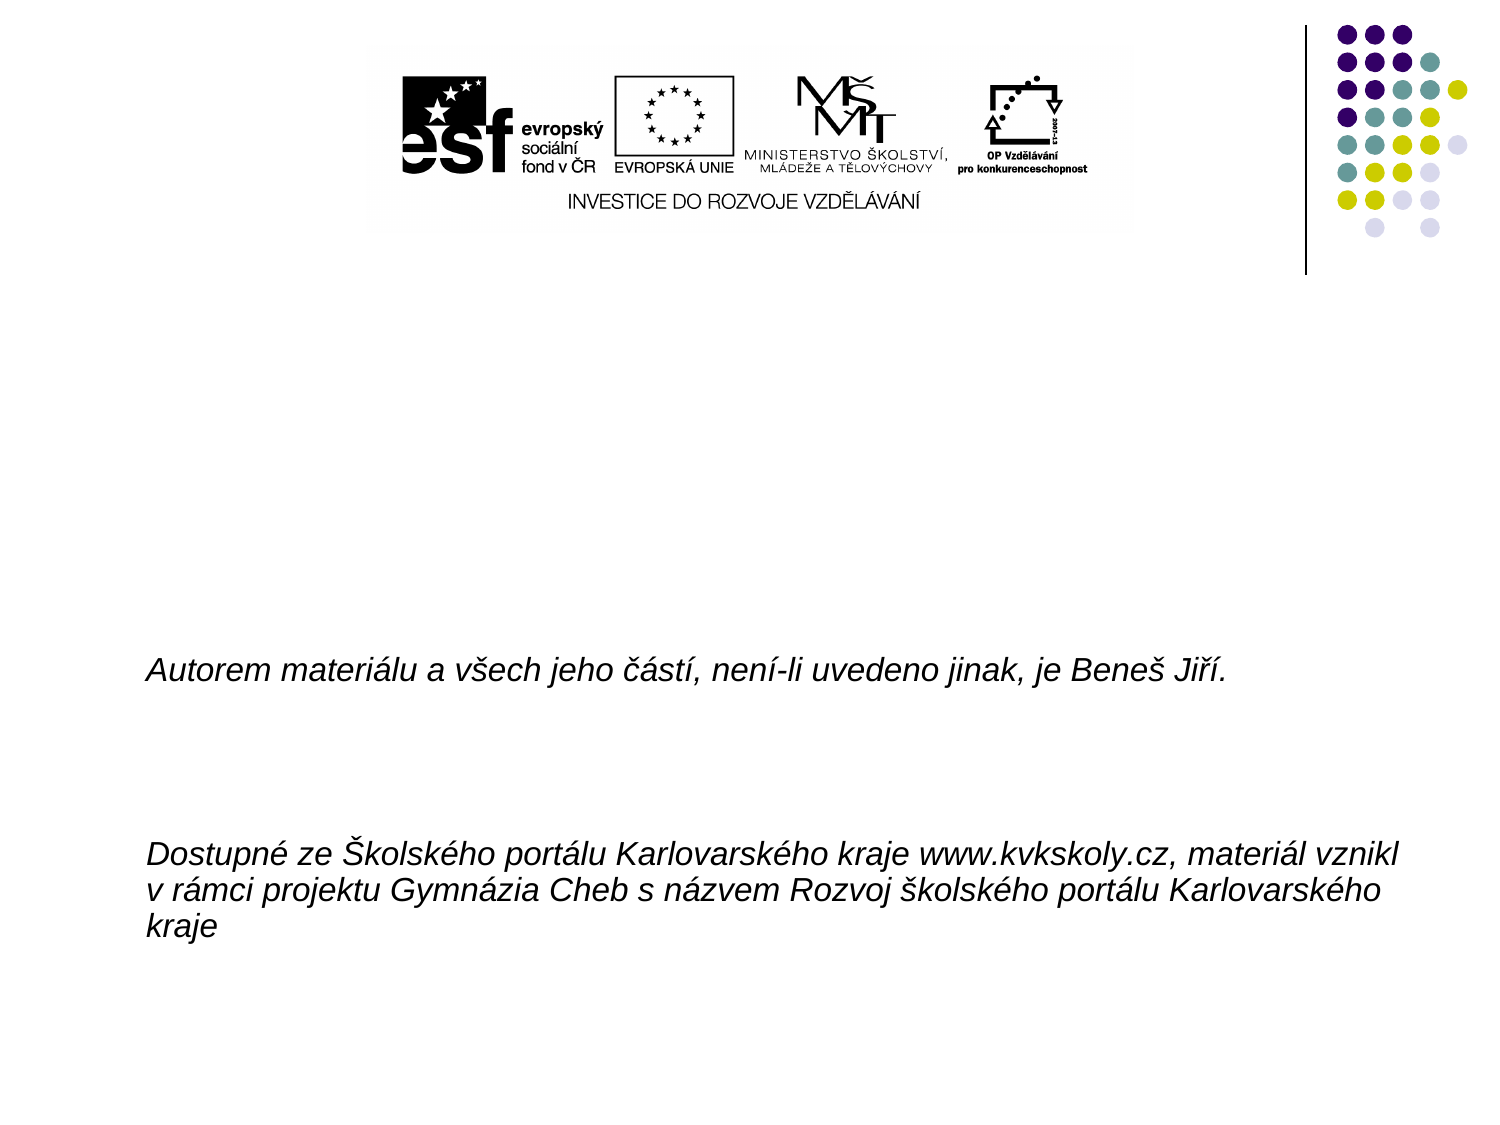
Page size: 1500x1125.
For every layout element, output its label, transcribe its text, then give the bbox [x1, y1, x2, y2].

text_box Autorem materiálu a všech jeho částí, není-li uvedeno jinak, je Beneš Jiří. Dostupné ze Školského portálu Karlovarského kraje www.kvkskoly.cz, materiál vznikl v rámci projektu Gymnázia Cheb s názvem Rozvoj školského portálu Karlovarského kraje [75, 262, 1426, 1005]
picture [366, 45, 1134, 233]
